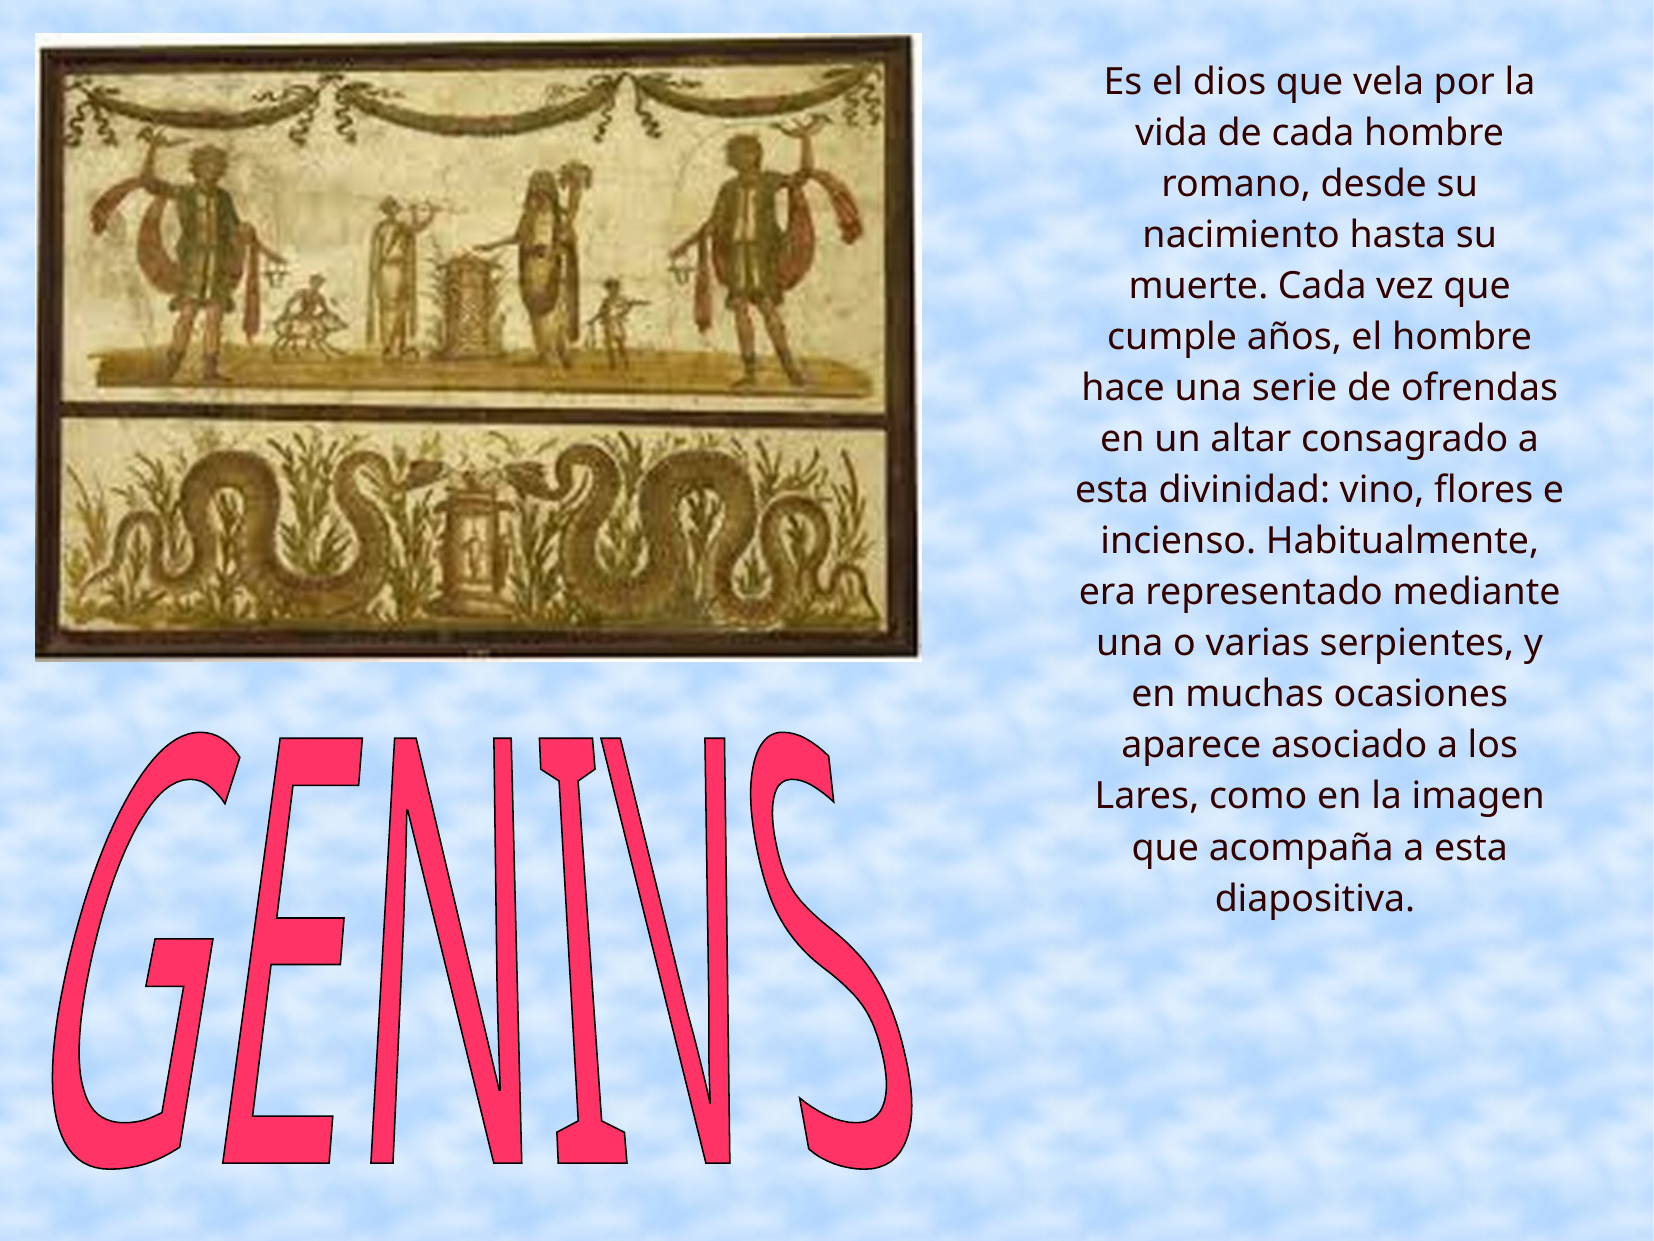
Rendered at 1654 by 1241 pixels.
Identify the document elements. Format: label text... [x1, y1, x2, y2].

text_box GENIVS [750, 732, 912, 1170]
text_box Es el dios que vela por la vida de cada hombre romano, desde su nacimiento hasta su muerte. Cada vez que cumple años, el hombre hace una serie de ofrendas en un altar consagrado a esta divinidad: vino, flores e incienso. Habitualmente, era representado mediante una o varias serpientes, y en muchas ocasiones aparece asociado a los Lares, como en la imagen que acompaña a esta diapositiva. [1057, 47, 1583, 1218]
text_box GENIVS [222, 738, 363, 1164]
text_box GENIVS [600, 738, 730, 1164]
text_box GENIVS [52, 732, 240, 1170]
text_box GENIVS [370, 738, 522, 1164]
picture [0, 0, 1654, 1241]
text_box GENIVS [539, 738, 627, 1164]
